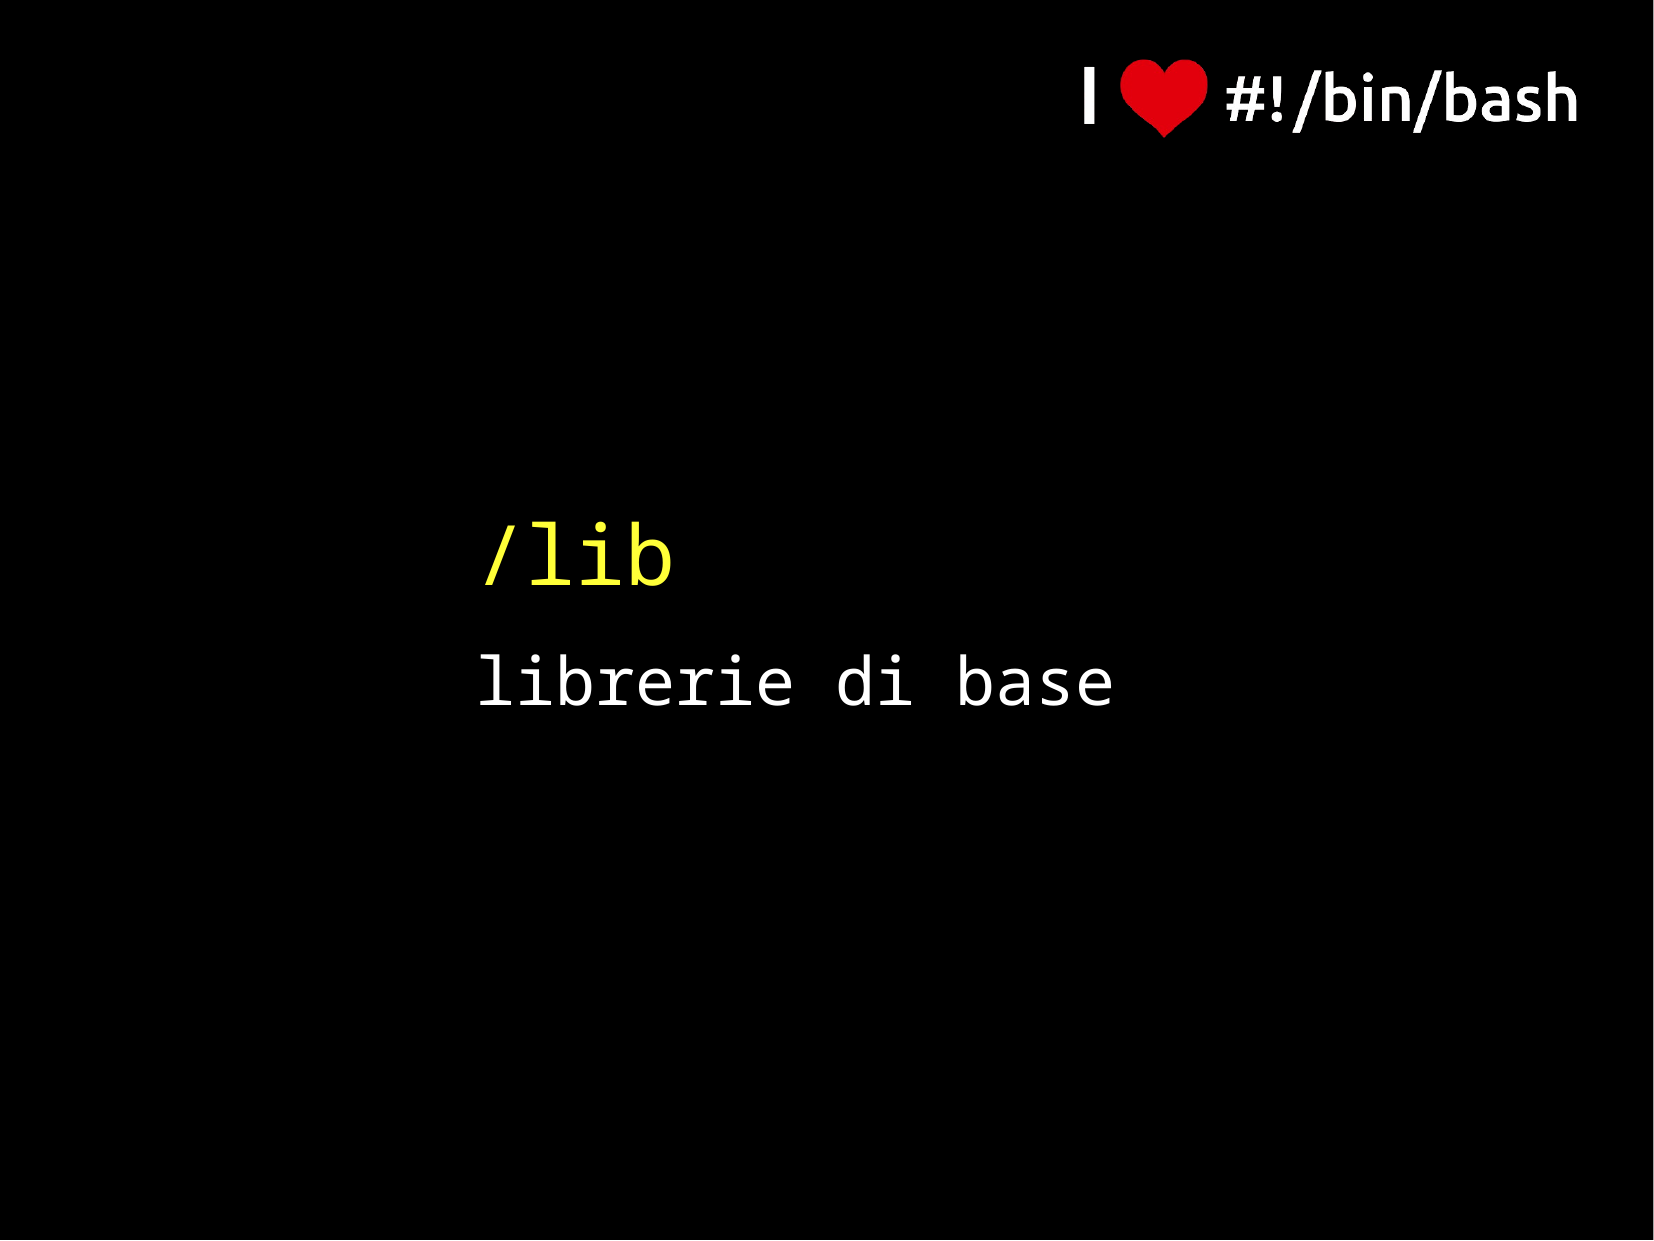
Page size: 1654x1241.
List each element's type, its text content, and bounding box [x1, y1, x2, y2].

picture [1064, 45, 1595, 154]
text_box /lib librerie di base [460, 488, 1193, 752]
